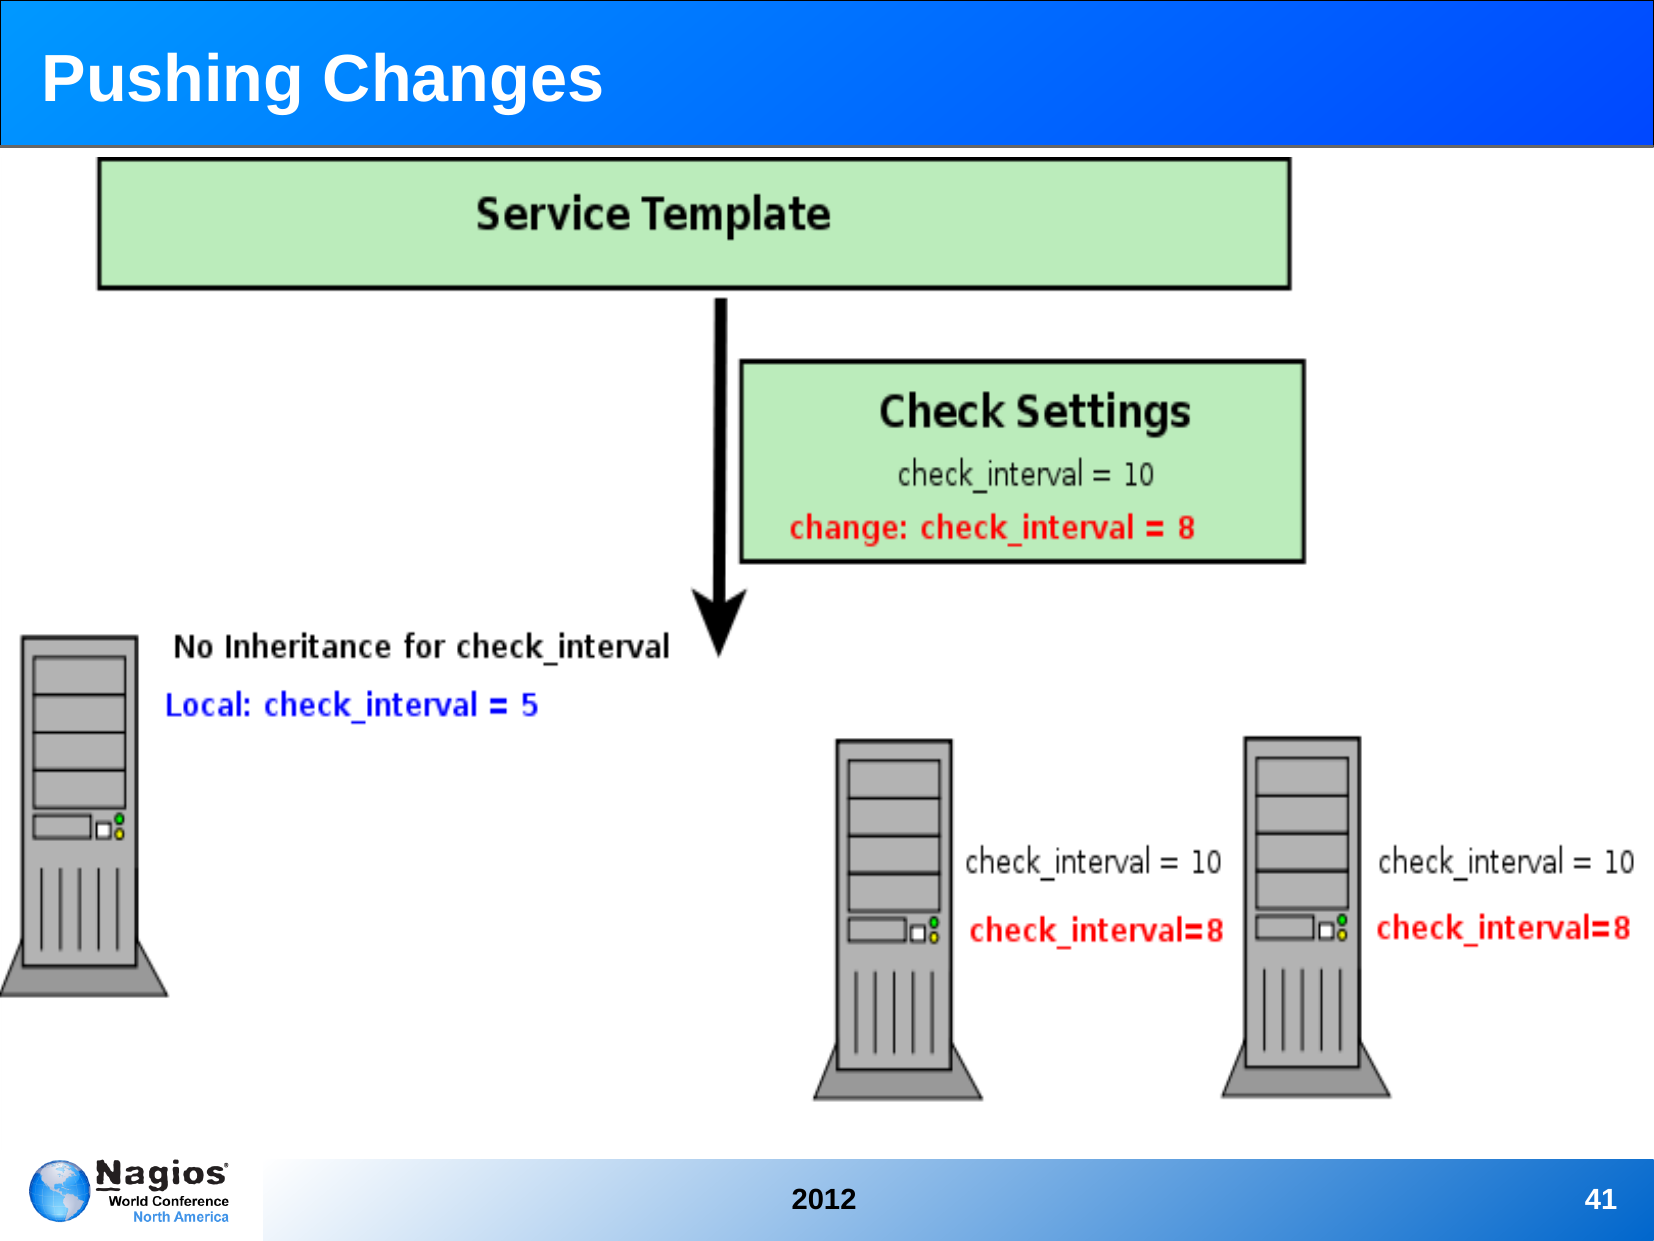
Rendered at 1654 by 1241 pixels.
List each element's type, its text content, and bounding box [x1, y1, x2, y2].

picture [0, 157, 1638, 1150]
title Pushing Changes [41, 36, 1628, 120]
picture [29, 1159, 229, 1235]
